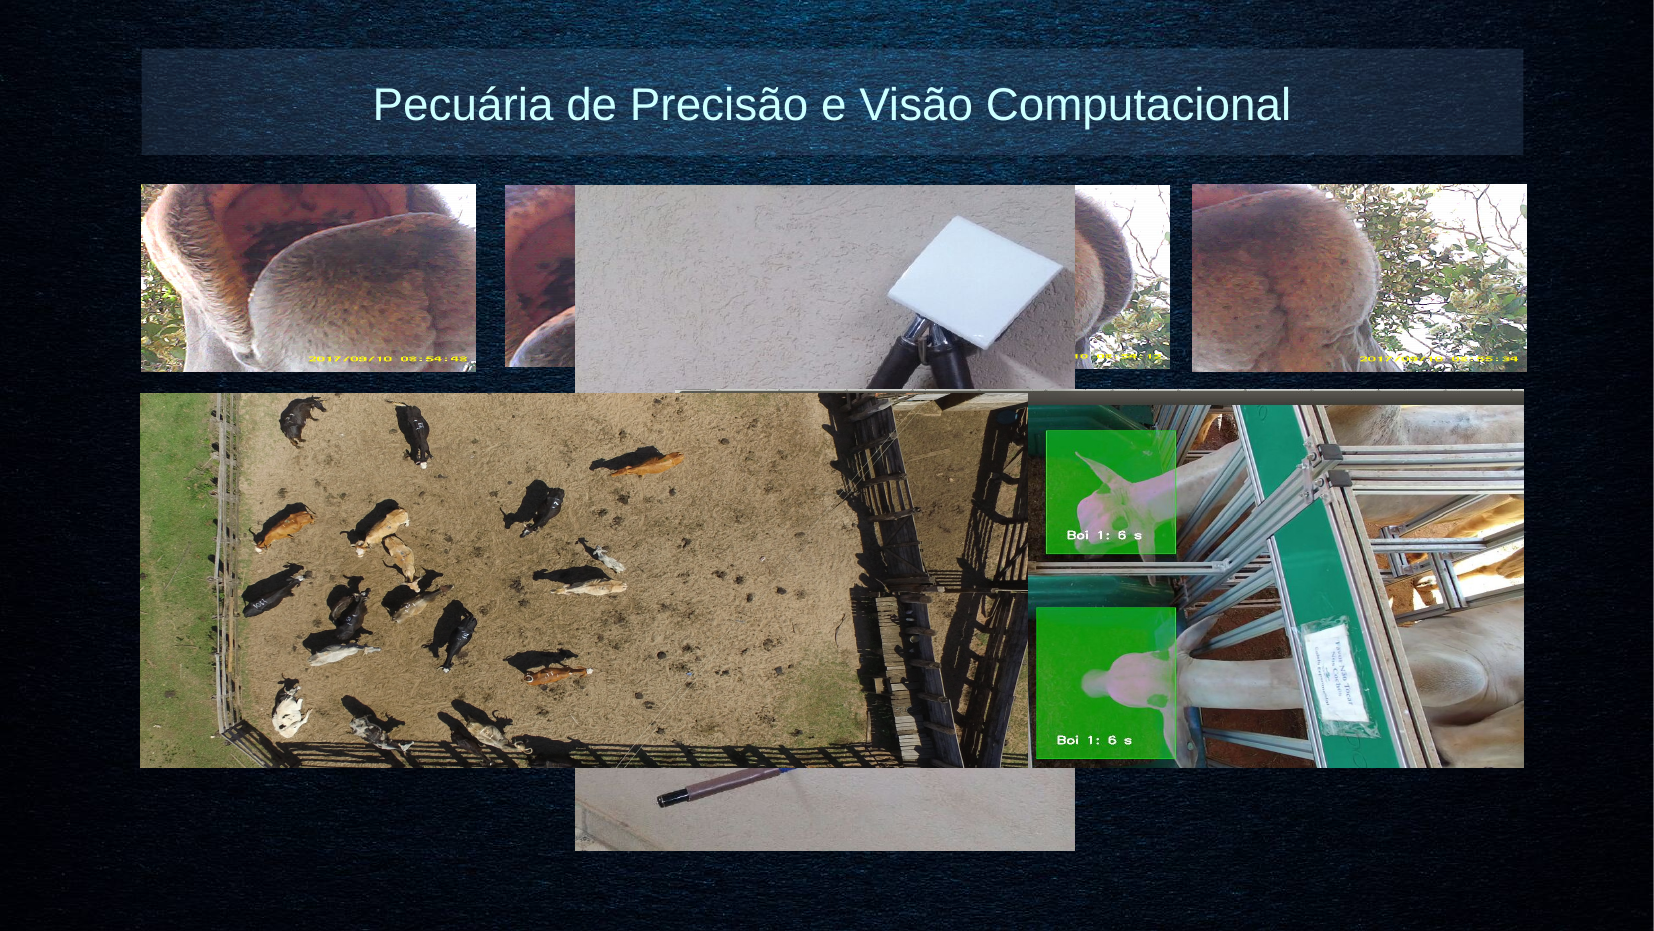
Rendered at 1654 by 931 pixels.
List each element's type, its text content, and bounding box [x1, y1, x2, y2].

picture [0, 0, 1654, 931]
text_box Pecuária de Precisão e Visão Computacional [141, 48, 1524, 155]
